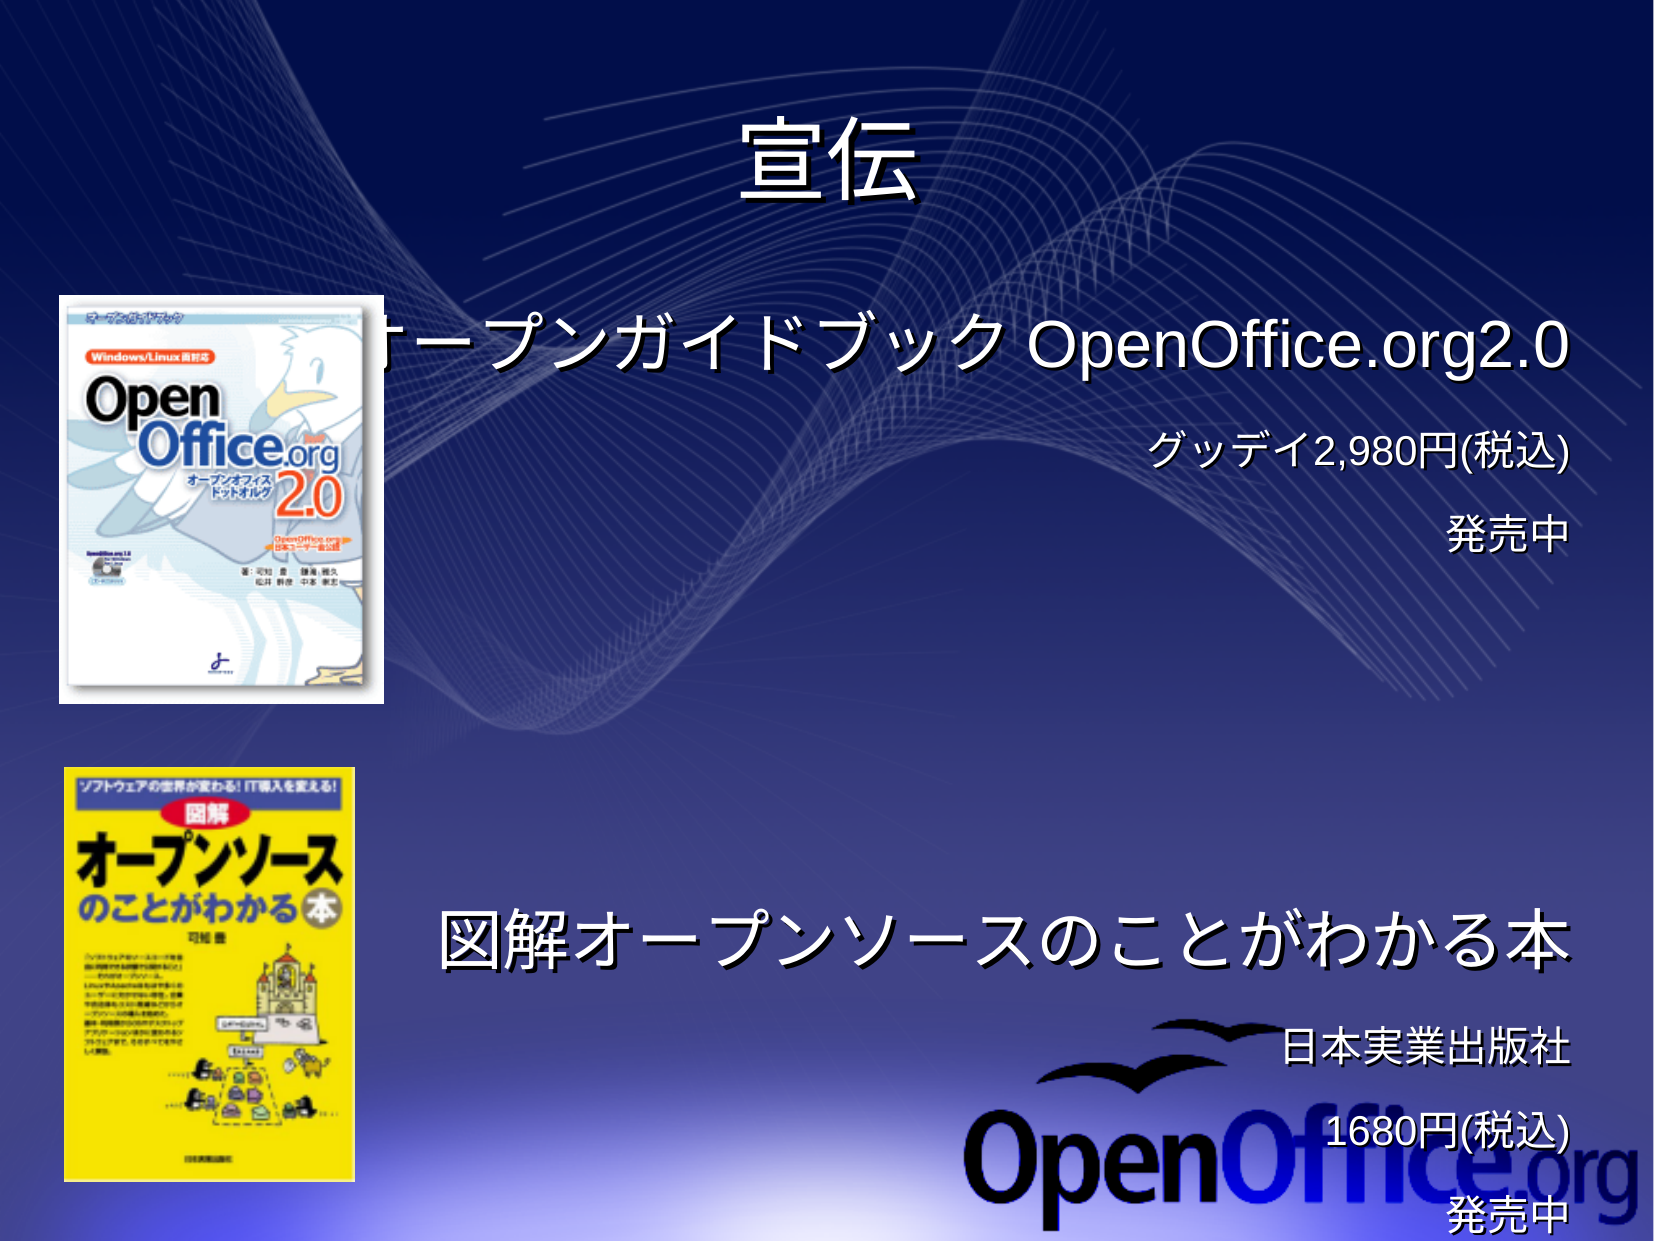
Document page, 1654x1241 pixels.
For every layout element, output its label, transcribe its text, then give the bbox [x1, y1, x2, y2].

list オープンガイドブック OpenOffice.org2.0 グッデイ2,980円(税込) 発売中 図解オープンソースのことがわかる本 日本実業出版社 1680円(税込) 発売中 [82, 290, 1571, 1109]
picture [0, 0, 1654, 1241]
title 宣伝 [82, 49, 1571, 257]
